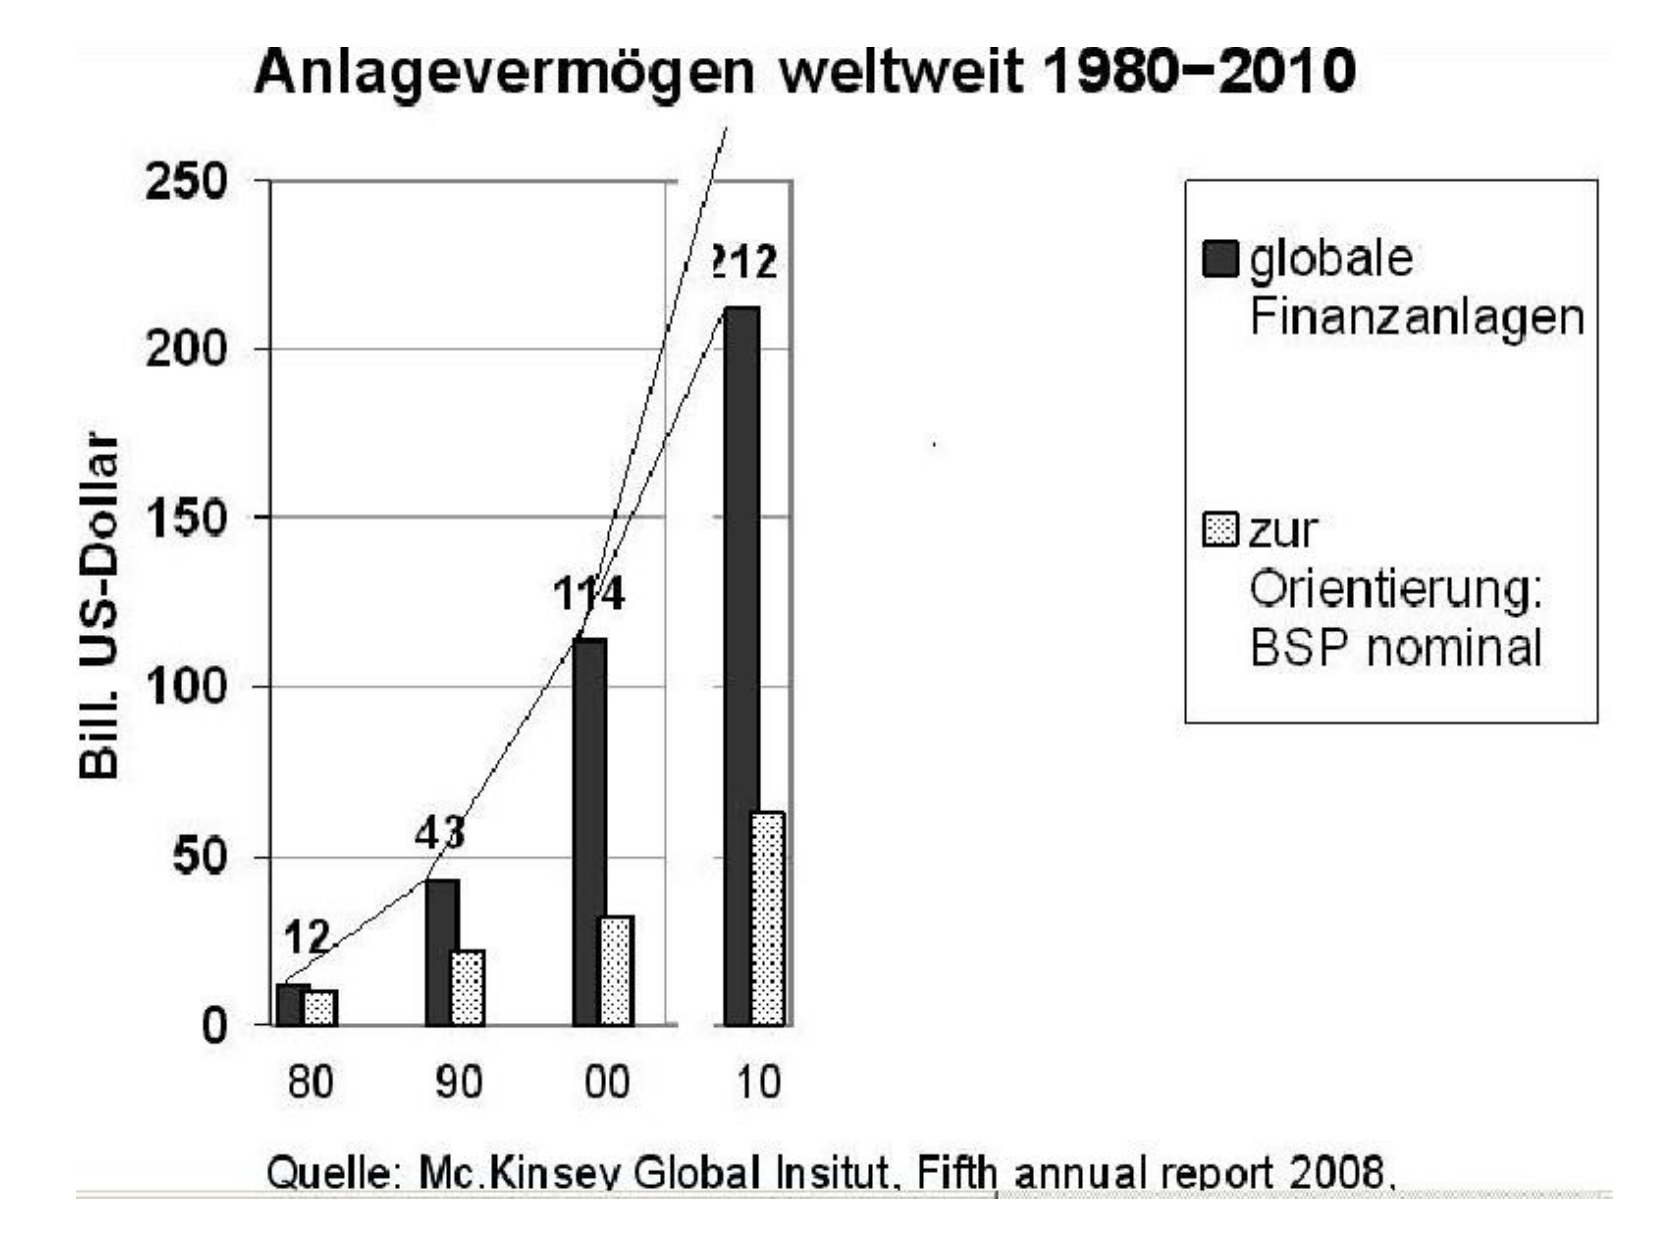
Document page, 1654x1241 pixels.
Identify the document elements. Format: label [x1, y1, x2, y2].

picture [76, 47, 1613, 1199]
